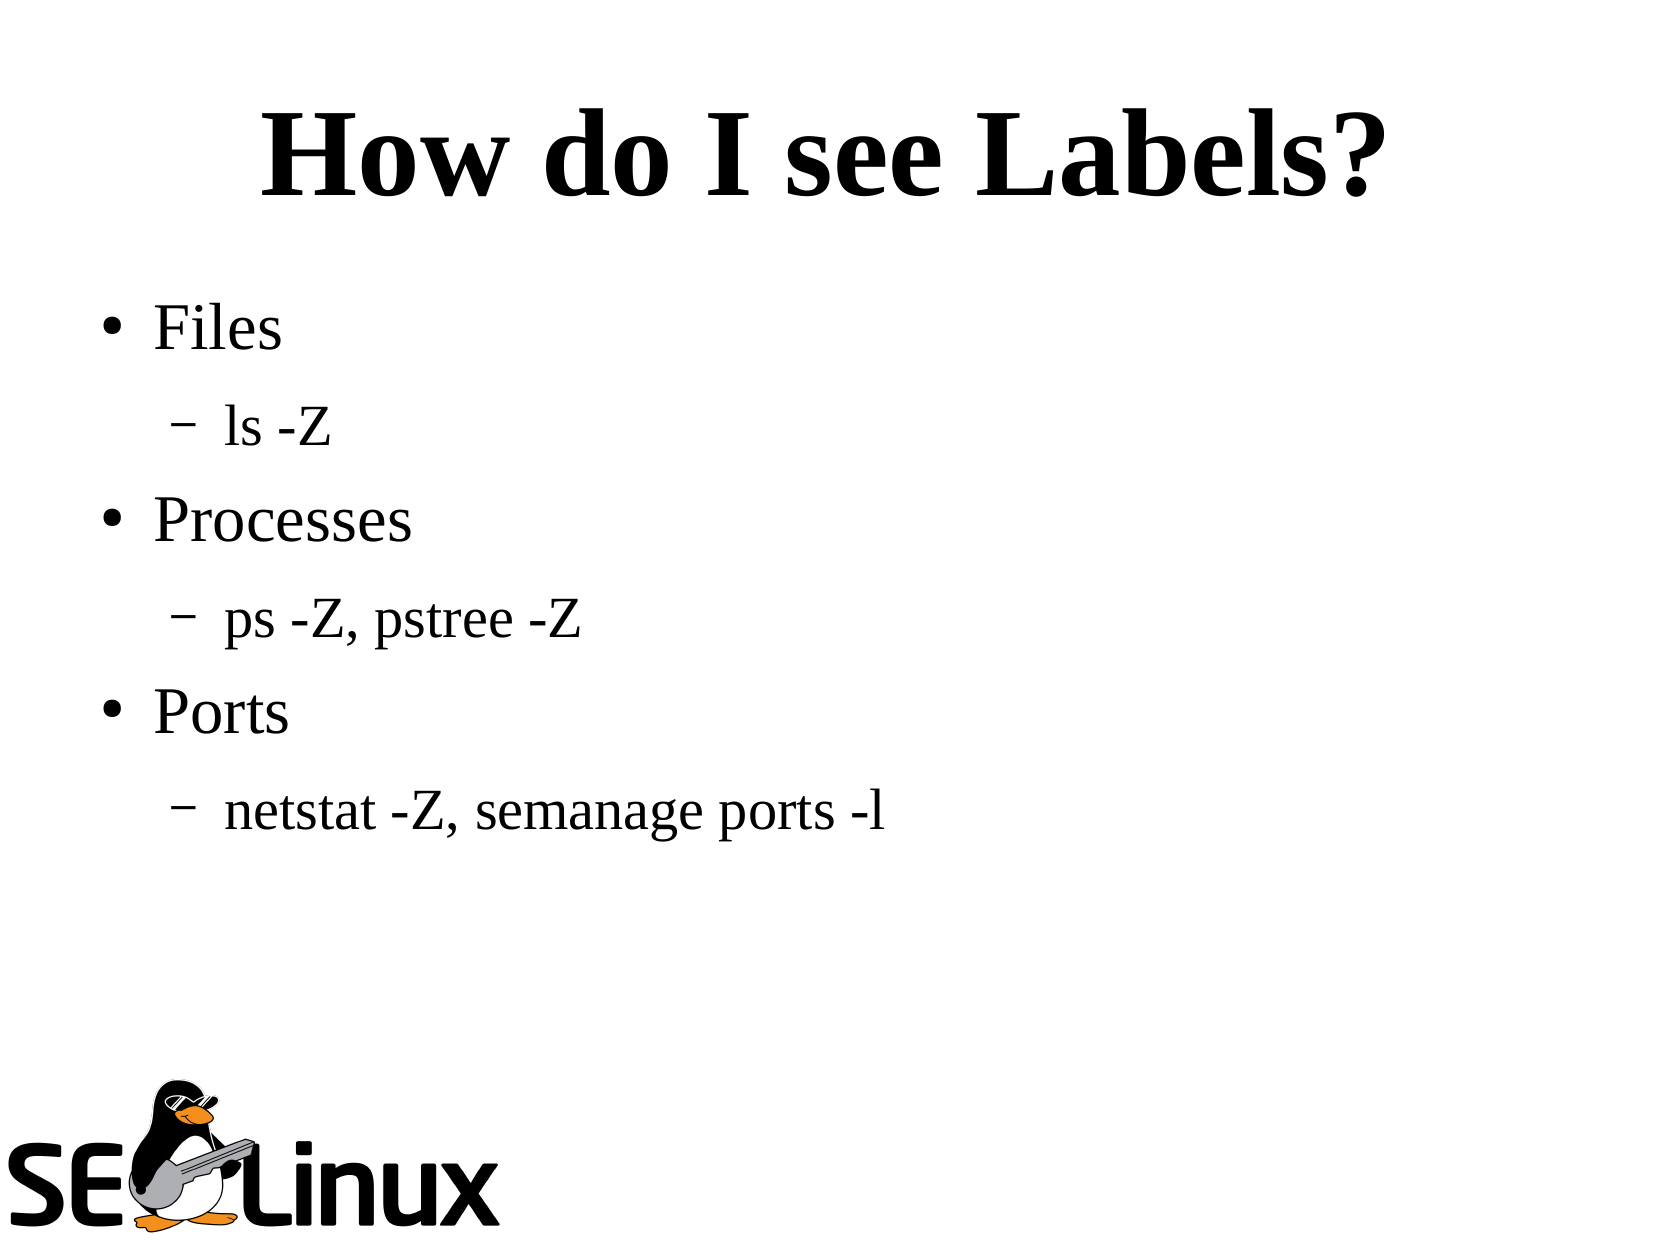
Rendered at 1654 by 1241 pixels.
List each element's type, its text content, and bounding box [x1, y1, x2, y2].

picture [0, 919, 526, 1241]
title How do I see Labels? [82, 49, 1571, 257]
list Files ls -Z Processes ps -Z, pstree -Z Ports netstat -Z, semanage ports -l [82, 290, 1571, 1010]
